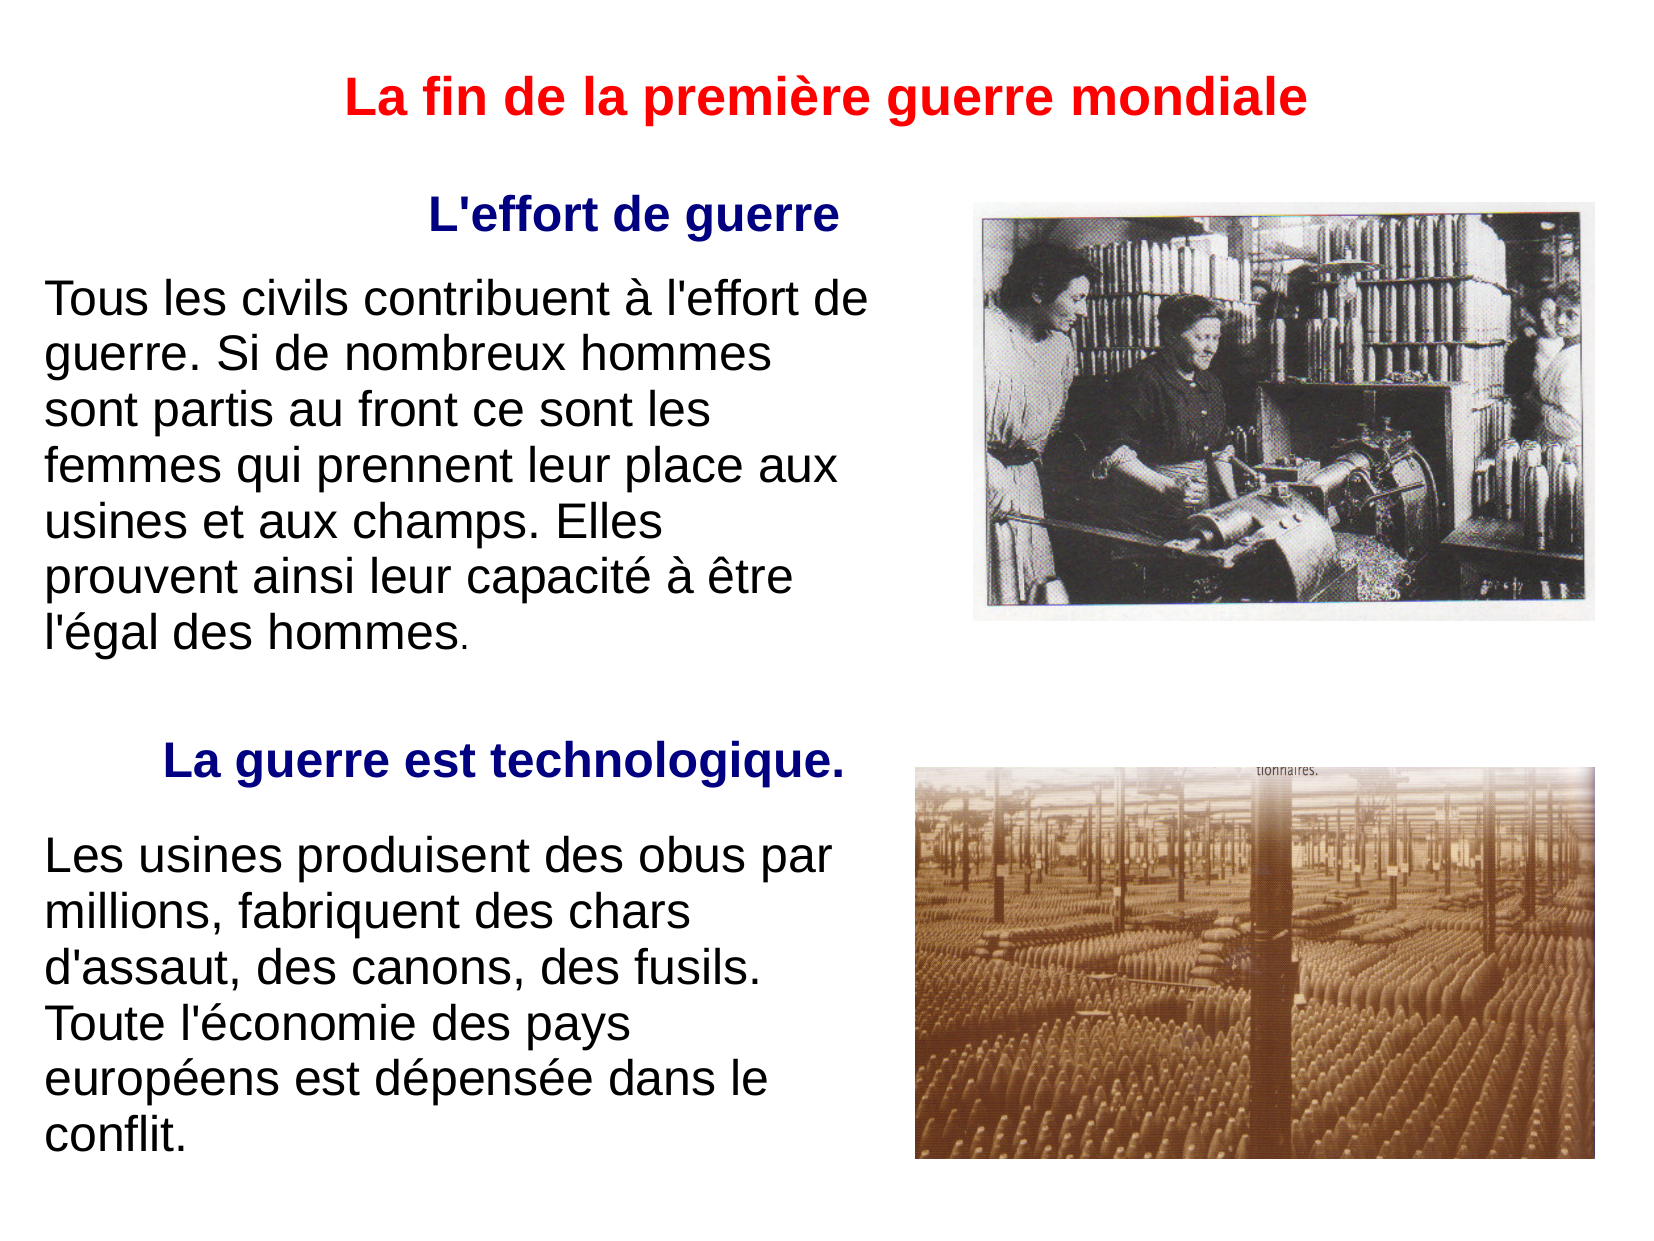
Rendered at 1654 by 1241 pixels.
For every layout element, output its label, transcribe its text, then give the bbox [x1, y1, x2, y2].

text_box Tous les civils contribuent à l'effort de guerre. Si de nombreux hommes sont partis au front ce sont les femmes qui prennent leur place aux usines et aux champs. Elles prouvent ainsi leur capacité à être l'égal des hommes. [29, 206, 886, 668]
picture [915, 767, 1595, 1159]
text_box La fin de la première guerre mondiale [88, 59, 1565, 136]
text_box L'effort de guerre [413, 179, 1063, 252]
picture [973, 202, 1595, 621]
text_box La guerre est technologique. [147, 725, 875, 798]
text_box Les usines produisent des obus par millions, fabriquent des chars d'assaut, des canons, des fusils. Toute l'économie des pays européens est dépensée dans le conflit. [29, 708, 886, 1172]
